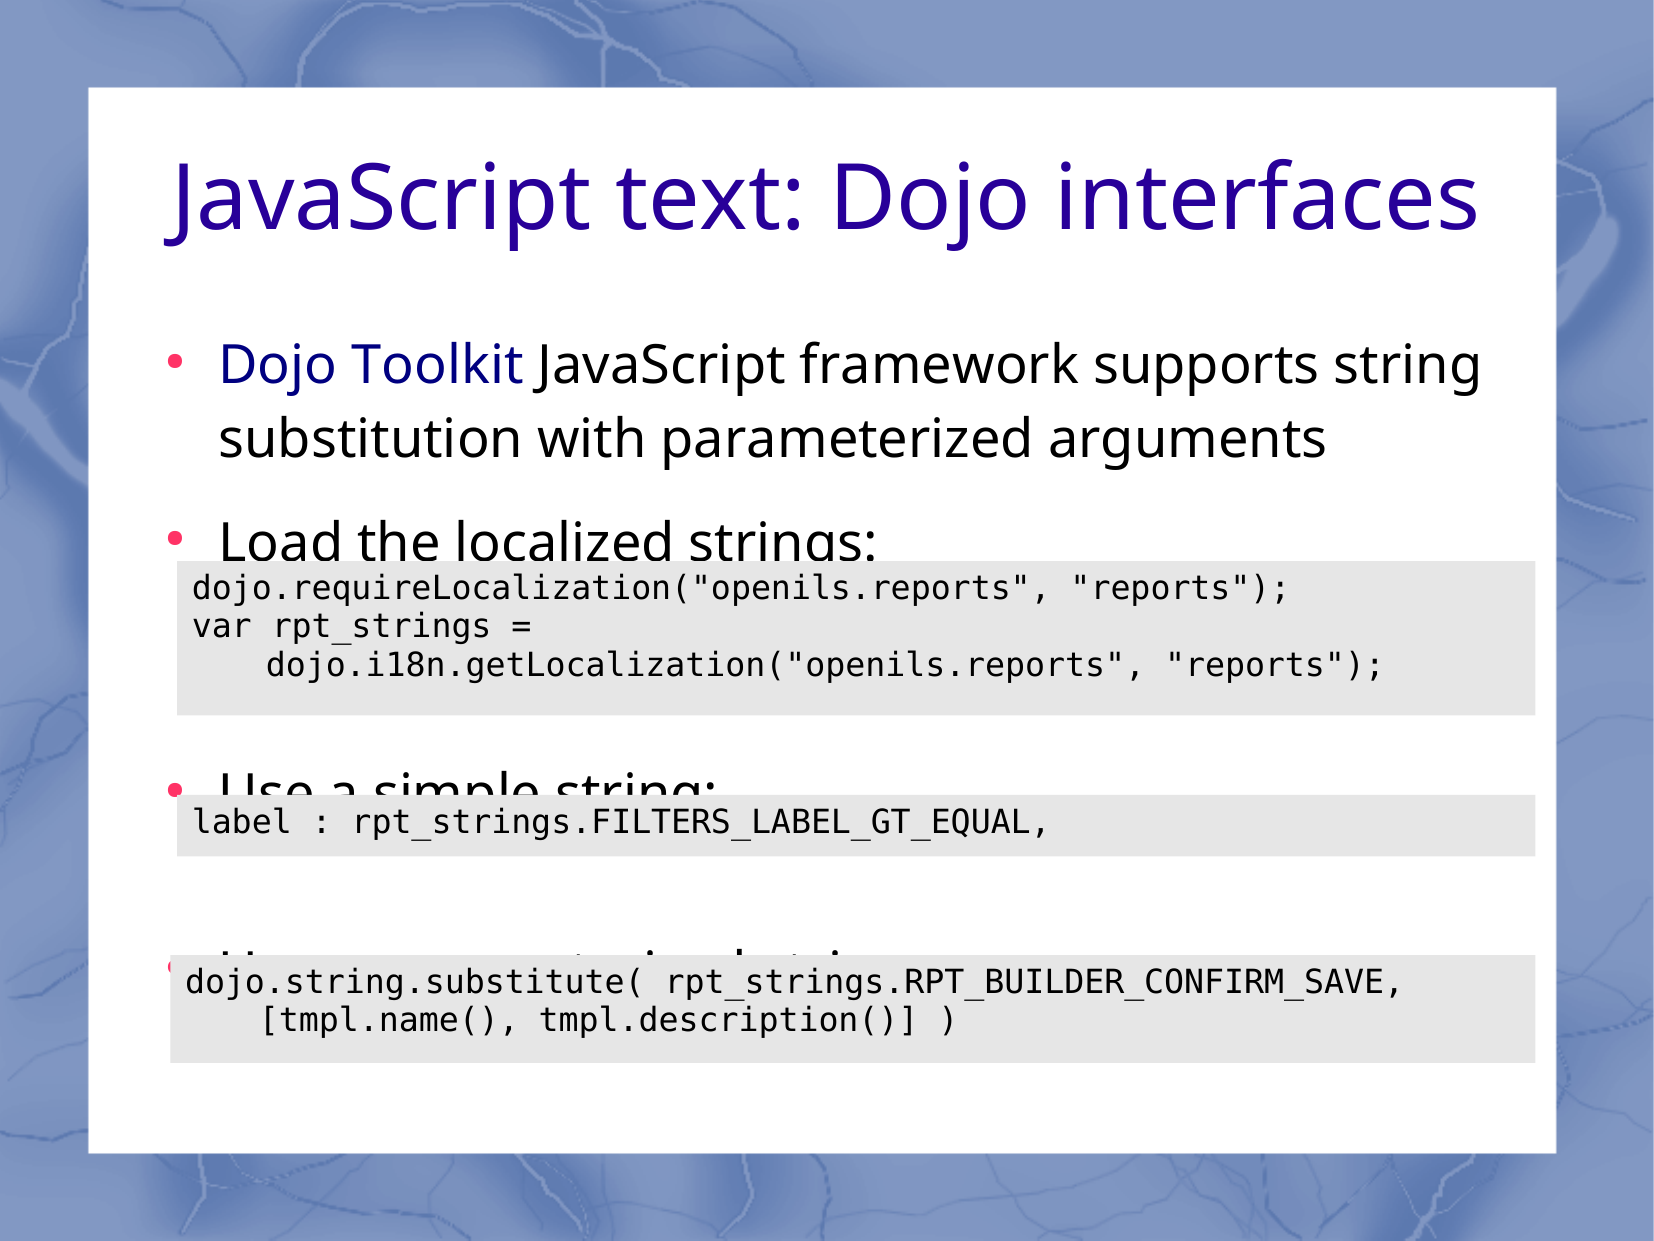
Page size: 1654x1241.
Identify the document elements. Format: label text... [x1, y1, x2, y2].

list Dojo Toolkit JavaScript framework supports string substitution with parameterized arguments Load the localized strings: Use a simple string: Use a parameterized string: [147, 325, 1506, 1130]
text_box dojo.requireLocalization("openils.reports", "reports"); var rpt_strings = dojo.i18n.getLocalization("openils.reports", "reports"); [177, 561, 1536, 716]
picture [0, 0, 1654, 1241]
title JavaScript text: Dojo interfaces [118, 98, 1536, 291]
text_box label : rpt_strings.FILTERS_LABEL_GT_EQUAL, [177, 794, 1536, 857]
text_box dojo.string.substitute( rpt_strings.RPT_BUILDER_CONFIRM_SAVE, [tmpl.name(), tmpl.description()] ) [170, 955, 1536, 1063]
